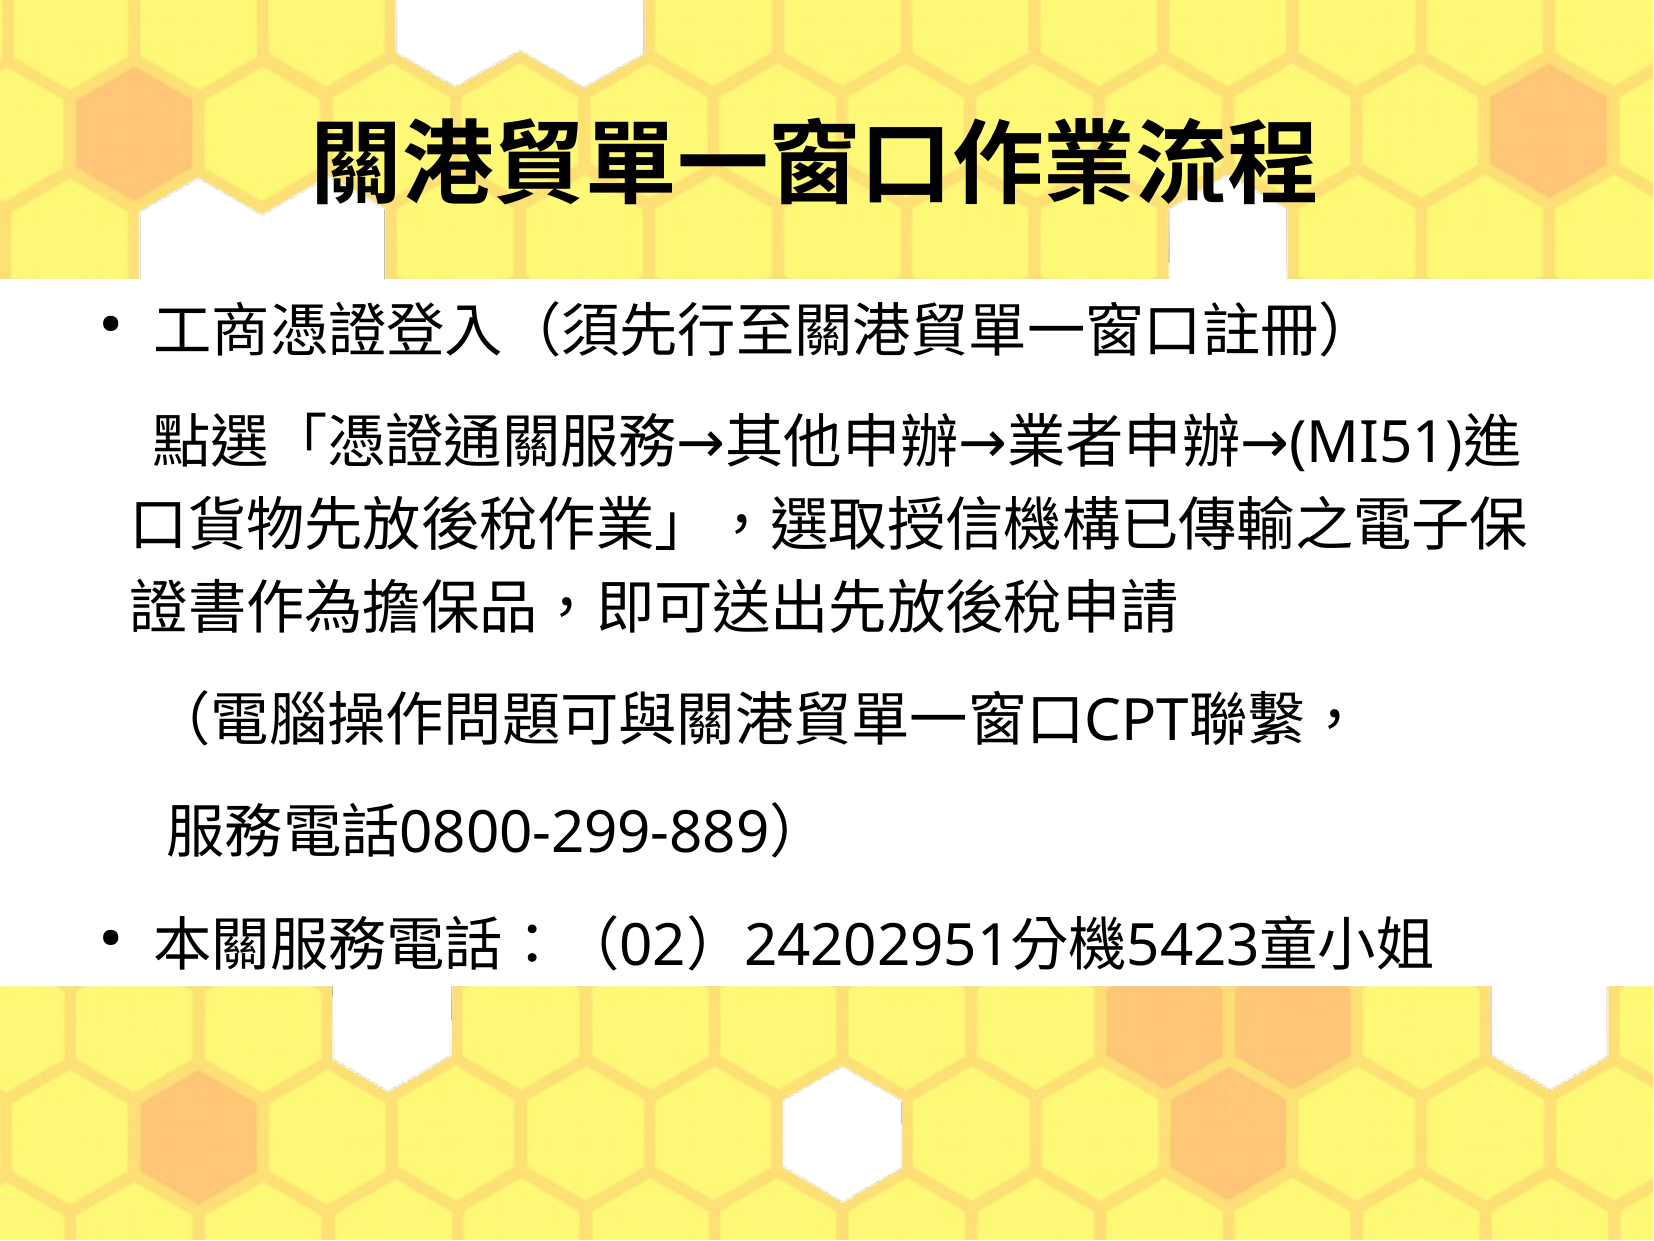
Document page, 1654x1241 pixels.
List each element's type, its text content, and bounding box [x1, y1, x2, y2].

title 關港貿單一窗口作業流程 [70, 23, 1559, 290]
picture [0, 986, 1654, 1240]
list 工商憑證登入（須先行至關港貿單一窗口註冊） 點選「憑證通關服務→其他申辦→業者申辦→(MI51)進口貨物先放後稅作業」，選取授信機構已傳輸之電子保 證書作為擔保品，即可送出先放後稅申請 （電腦操作問題可與關港貿單一窗口CPT聯繫， 服務電話0800-299-889） 本關服務電話：（02）24202951分機5423童小姐 [82, 283, 1571, 1004]
picture [0, 0, 1654, 279]
